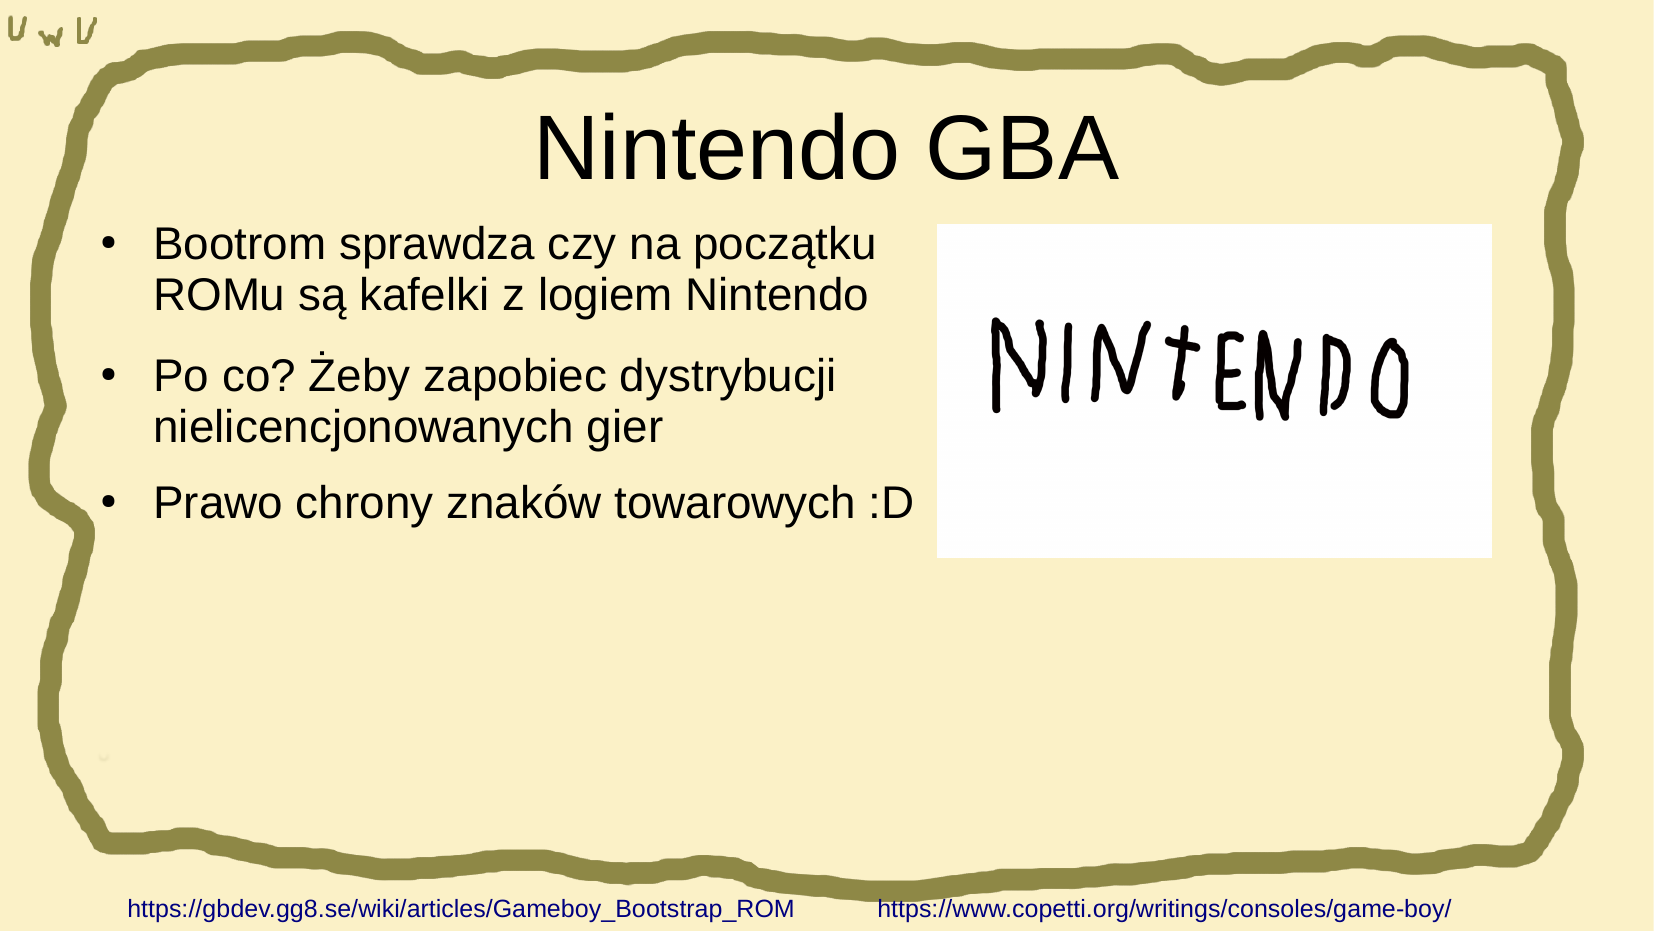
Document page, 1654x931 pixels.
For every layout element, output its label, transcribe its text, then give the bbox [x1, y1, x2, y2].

list Bootrom sprawdza czy na początku ROMu są kafelki z logiem Nintendo Po co? Żeby zapobiec dystrybucji nielicencjonowanych gier Prawo chrony znaków towarowych :D [82, 217, 938, 758]
title Nintendo GBA [82, 69, 1571, 226]
text_box https://gbdev.gg8.se/wiki/articles/Gameboy_Bootstrap_ROM [112, 887, 826, 931]
picture [0, 0, 1654, 931]
text_box https://www.copetti.org/writings/consoles/game-boy/ [862, 887, 1651, 931]
